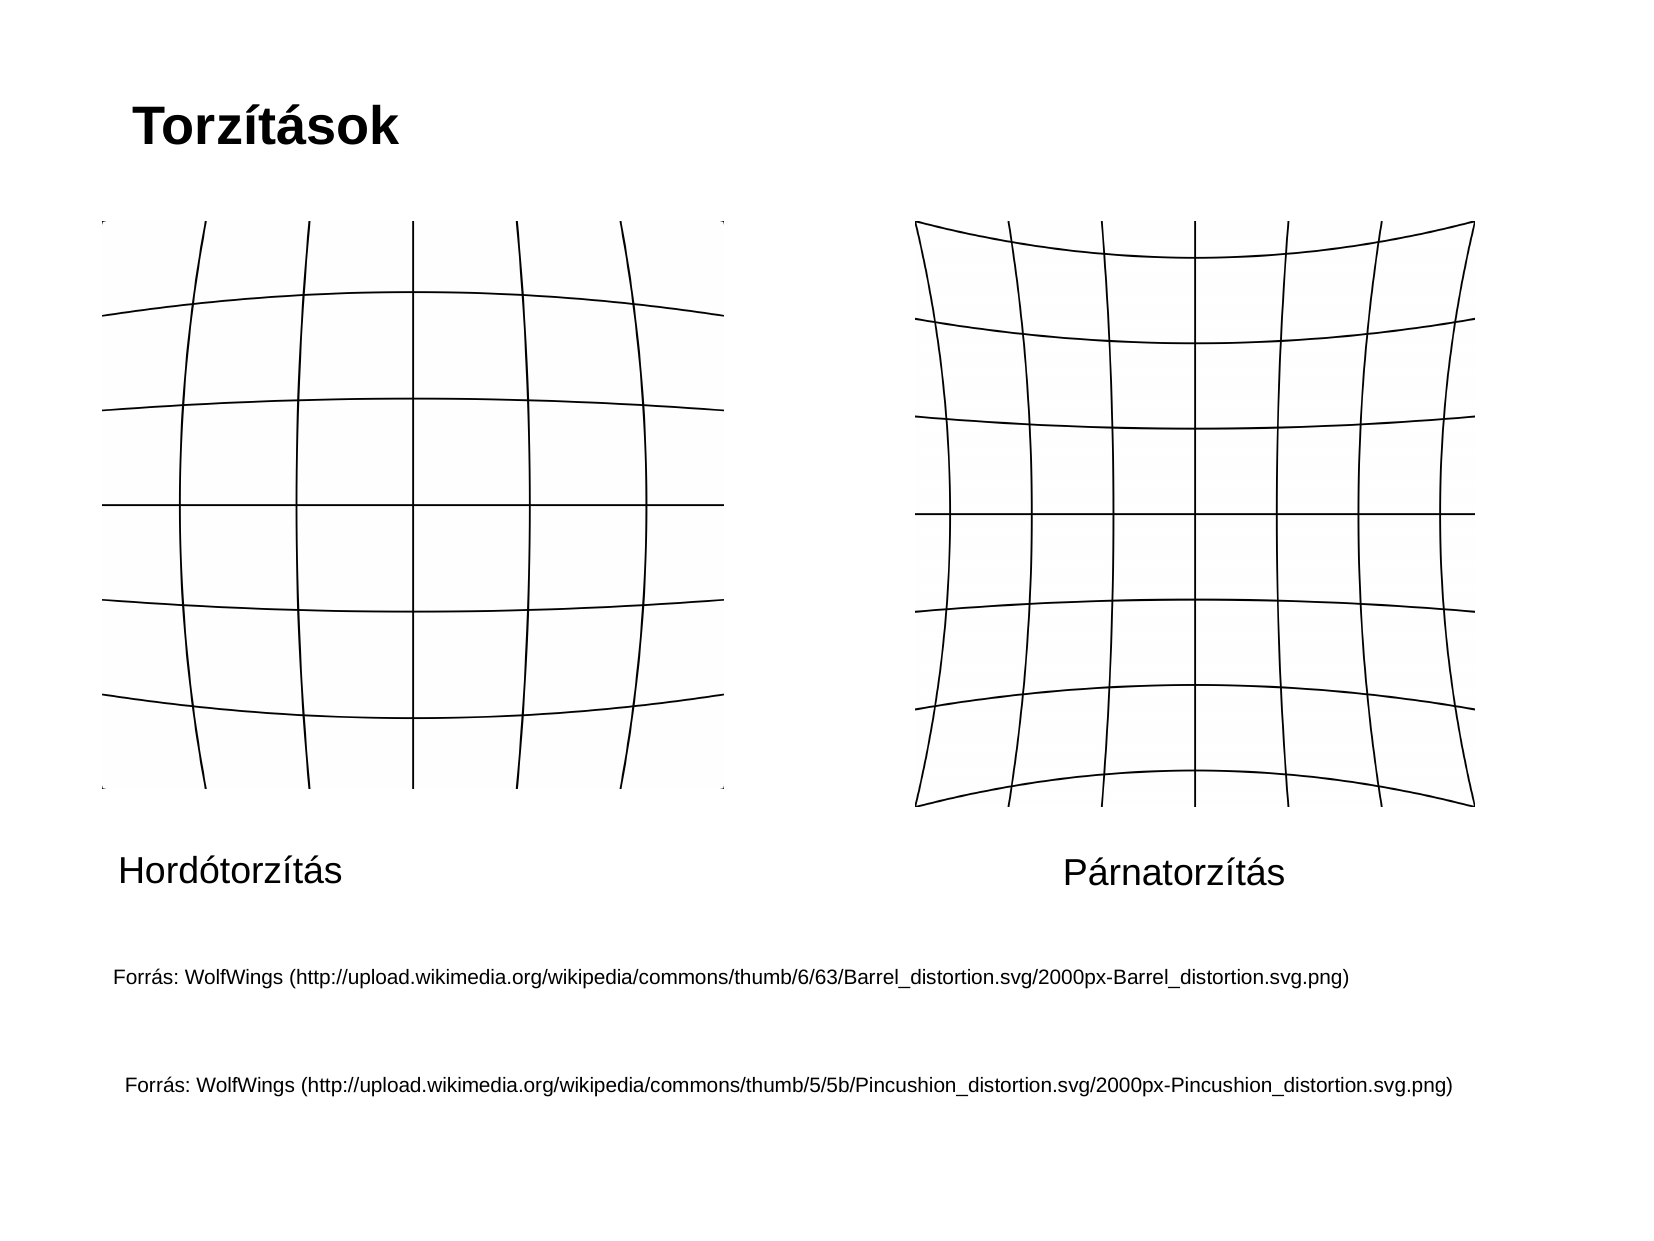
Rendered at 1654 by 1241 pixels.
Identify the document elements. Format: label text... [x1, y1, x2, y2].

text_box Párnatorzítás [1048, 843, 1301, 901]
text_box Forrás: WolfWings (http://upload.wikimedia.org/wikipedia/commons/thumb/6/63/Barrel_distortion.svg/2000px-Barrel_distortion.svg.png) [98, 958, 1369, 997]
picture [102, 221, 724, 789]
picture [915, 221, 1475, 807]
text_box Torzítások [118, 88, 416, 166]
text_box Forrás: WolfWings (http://upload.wikimedia.org/wikipedia/commons/thumb/5/5b/Pincushion_distortion.svg/2000px-Pincushion_distortion.svg.png) [109, 1066, 1473, 1105]
text_box Hordótorzítás [103, 842, 358, 900]
